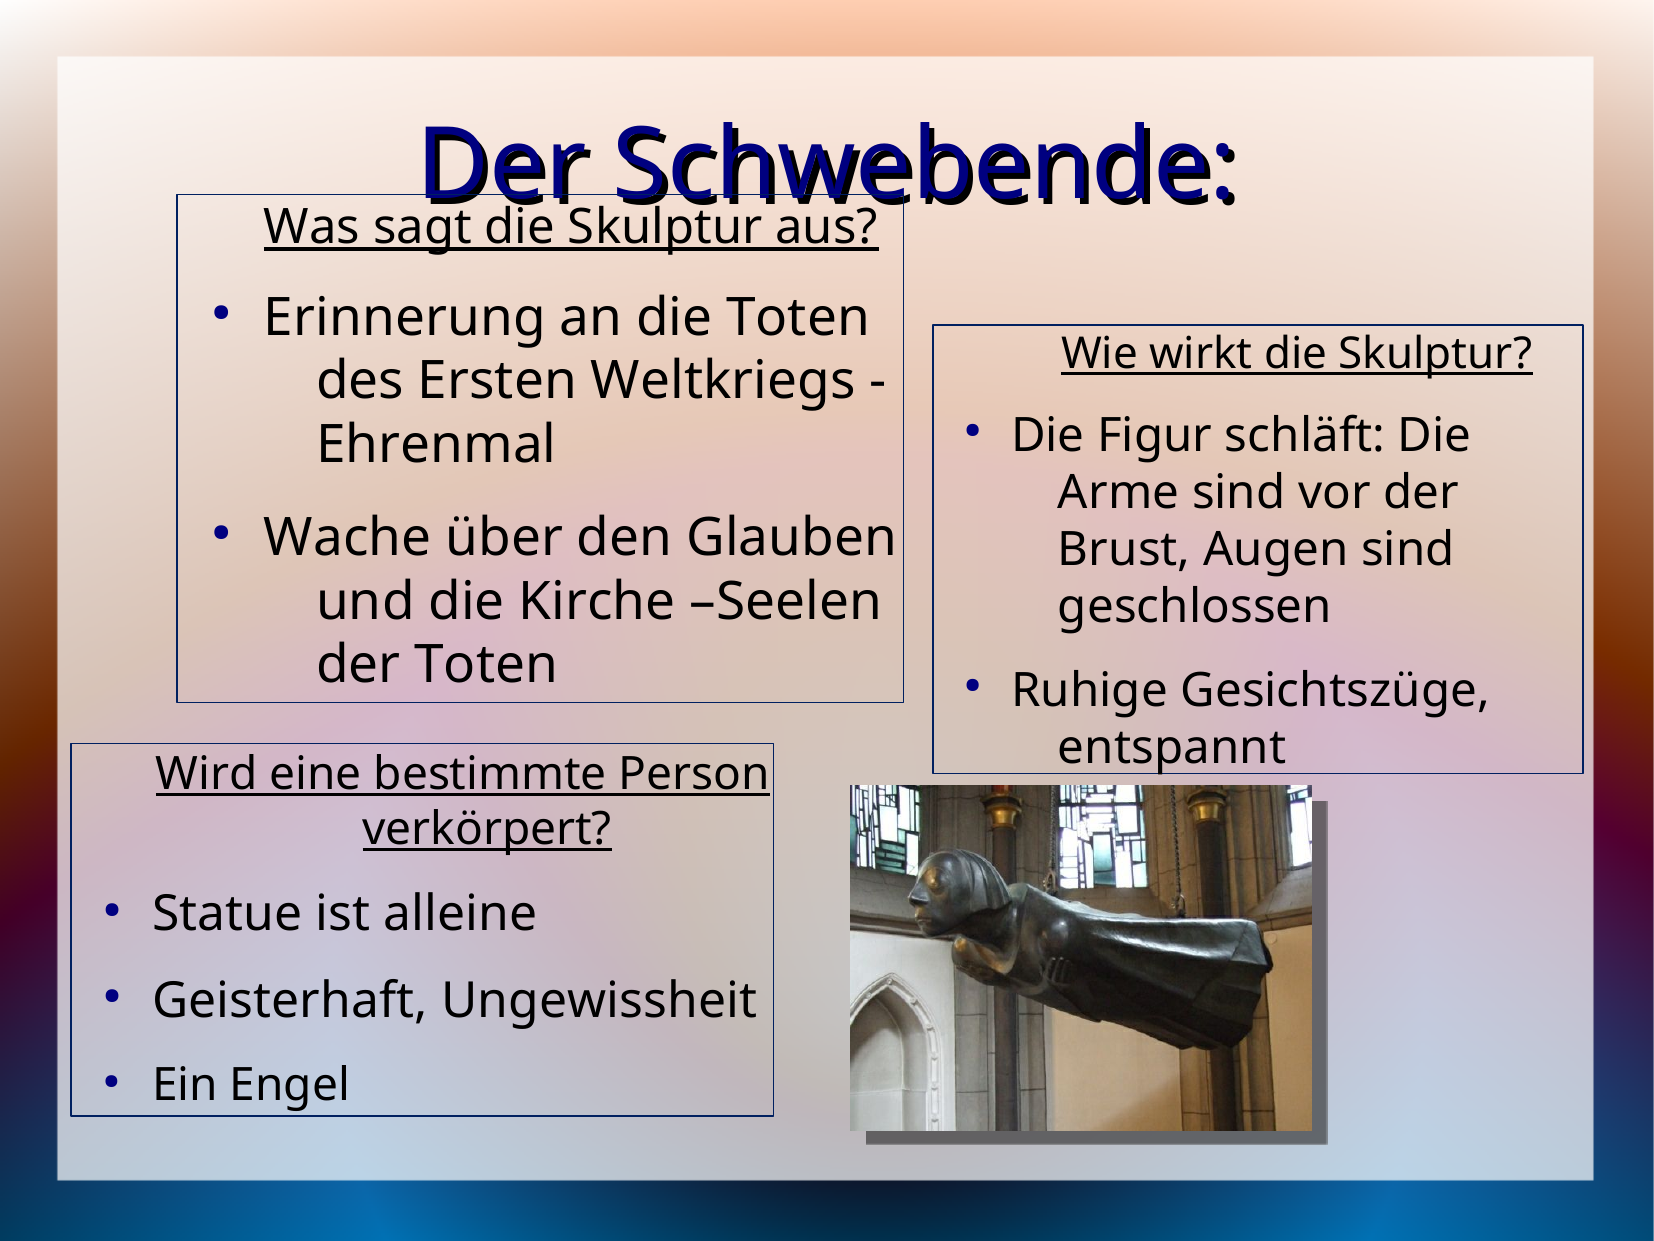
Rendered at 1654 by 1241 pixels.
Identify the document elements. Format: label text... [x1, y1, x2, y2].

list Was sagt die Skulptur aus? Erinnerung an die Toten des Ersten Weltkriegs -Ehrenmal Wache über den Glauben und die Kirche –Seelen der Toten [177, 194, 904, 703]
picture [850, 785, 1312, 1131]
title Der Schwebende: [82, 55, 1571, 263]
list Wird eine bestimmte Person verkörpert? Statue ist alleine Geisterhaft, Ungewissheit Ein Engel [70, 743, 774, 1117]
list Wie wirkt die Skulptur? Die Figur schläft: Die Arme sind vor der Brust, Augen sind geschlossen Ruhige Gesichtszüge, entspannt [933, 324, 1583, 774]
